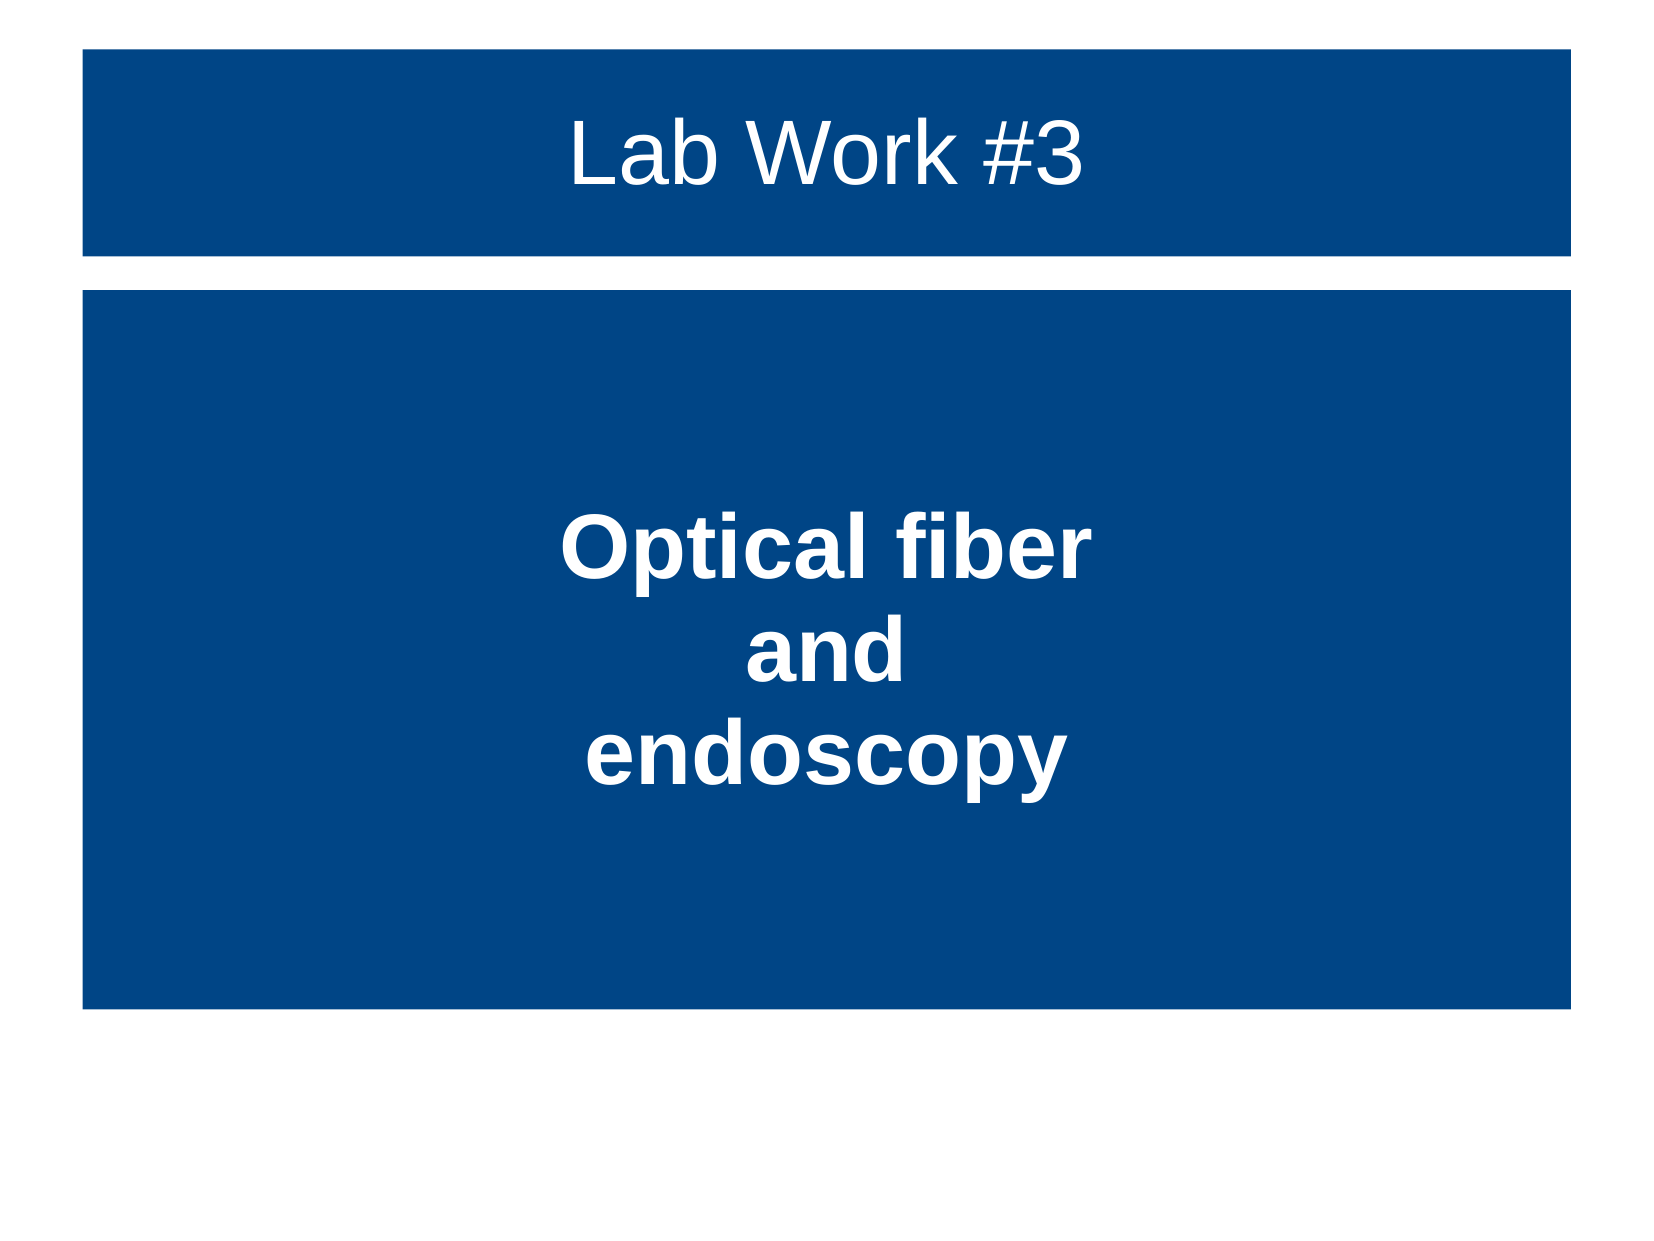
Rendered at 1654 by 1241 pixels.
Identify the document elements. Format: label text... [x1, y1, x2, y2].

title Lab Work #3 [82, 49, 1571, 257]
subtitle Optical fiber and endoscopy [82, 290, 1571, 1010]
